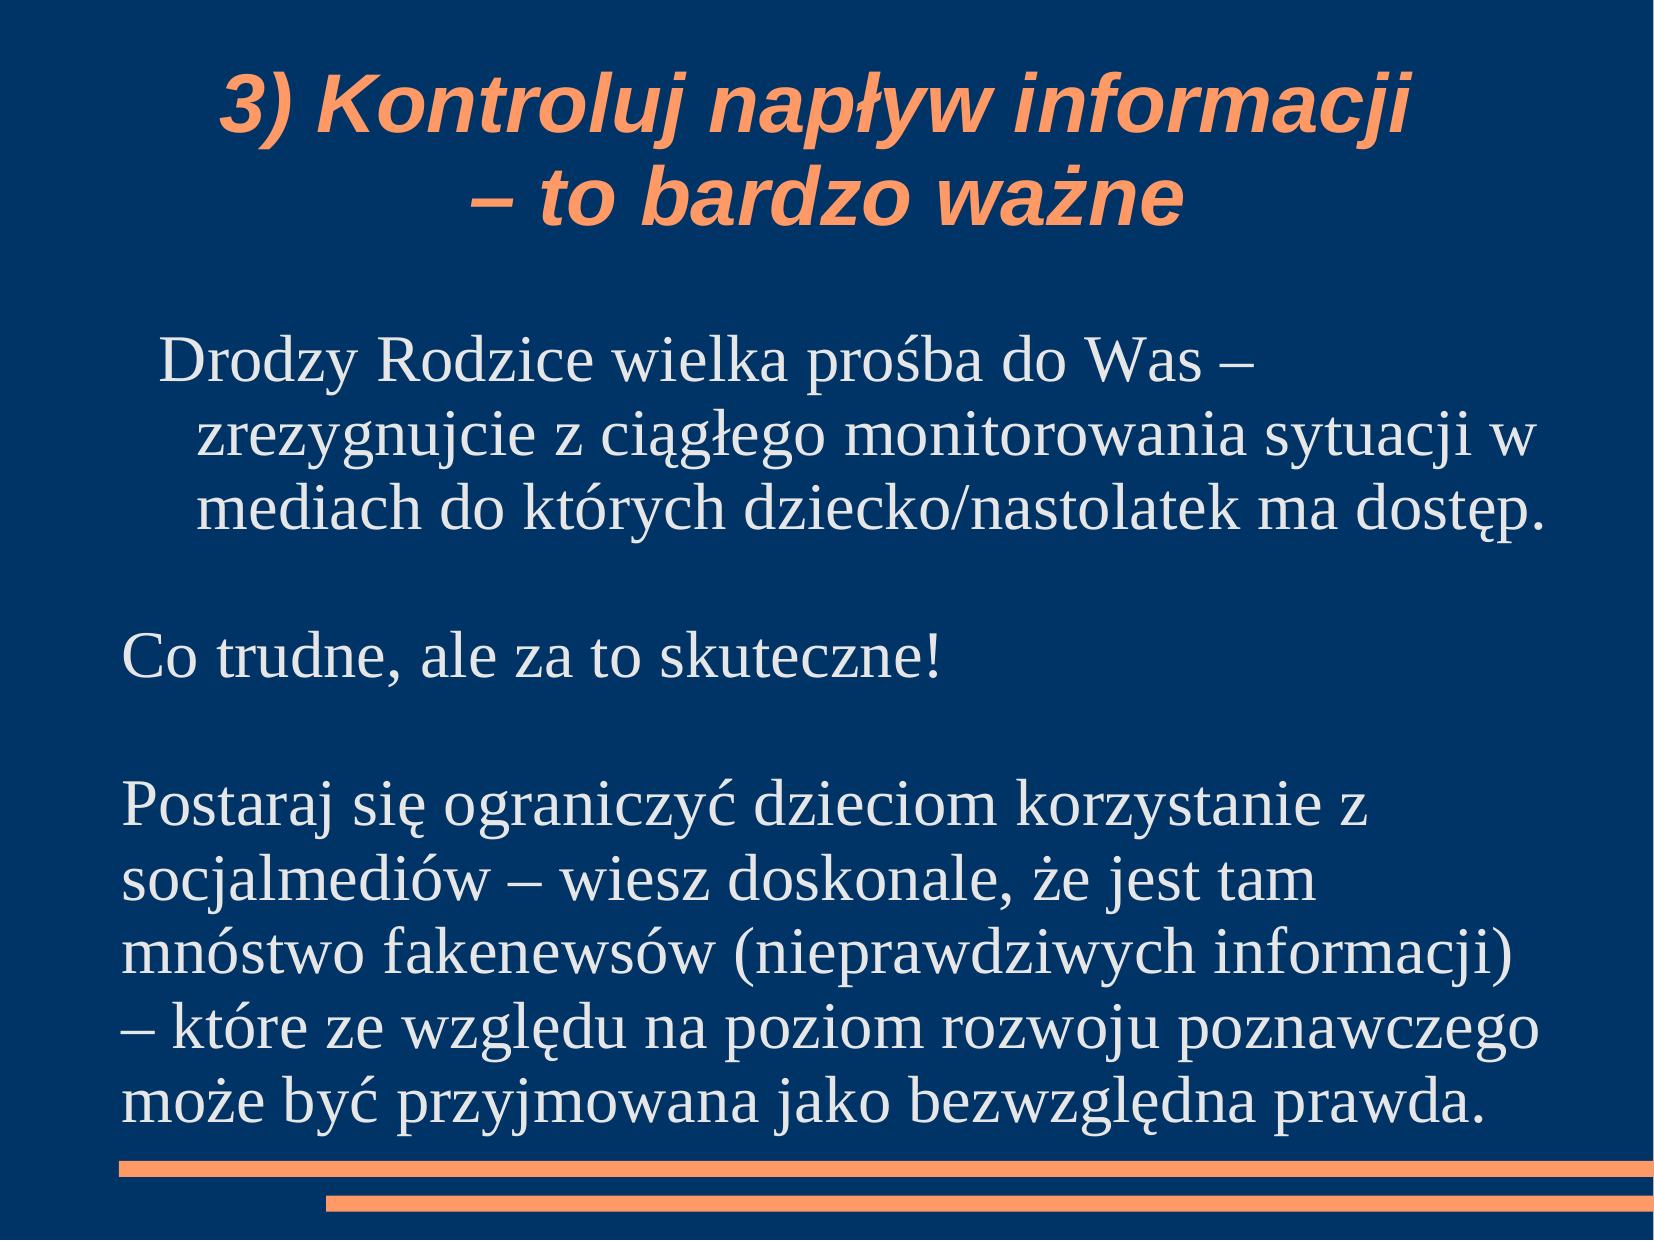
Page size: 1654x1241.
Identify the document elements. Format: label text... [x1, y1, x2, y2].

list Drodzy Rodzice wielka prośba do Was – zrezygnujcie z ciągłego monitorowania sytuacji w mediach do których dziecko/nastolatek ma dostęp. Co trudne, ale za to skuteczne! Postaraj się ograniczyć dzieciom korzystanie z socjalmediów – wiesz doskonale, że jest tam mnóstwo fakenewsów (nieprawdziwych informacji) – które ze względu na poziom rozwoju poznawczego może być przyjmowana jako bezwzględna prawda. [121, 322, 1561, 1137]
title 3) Kontroluj napływ informacji – to bardzo ważne [121, 46, 1534, 254]
